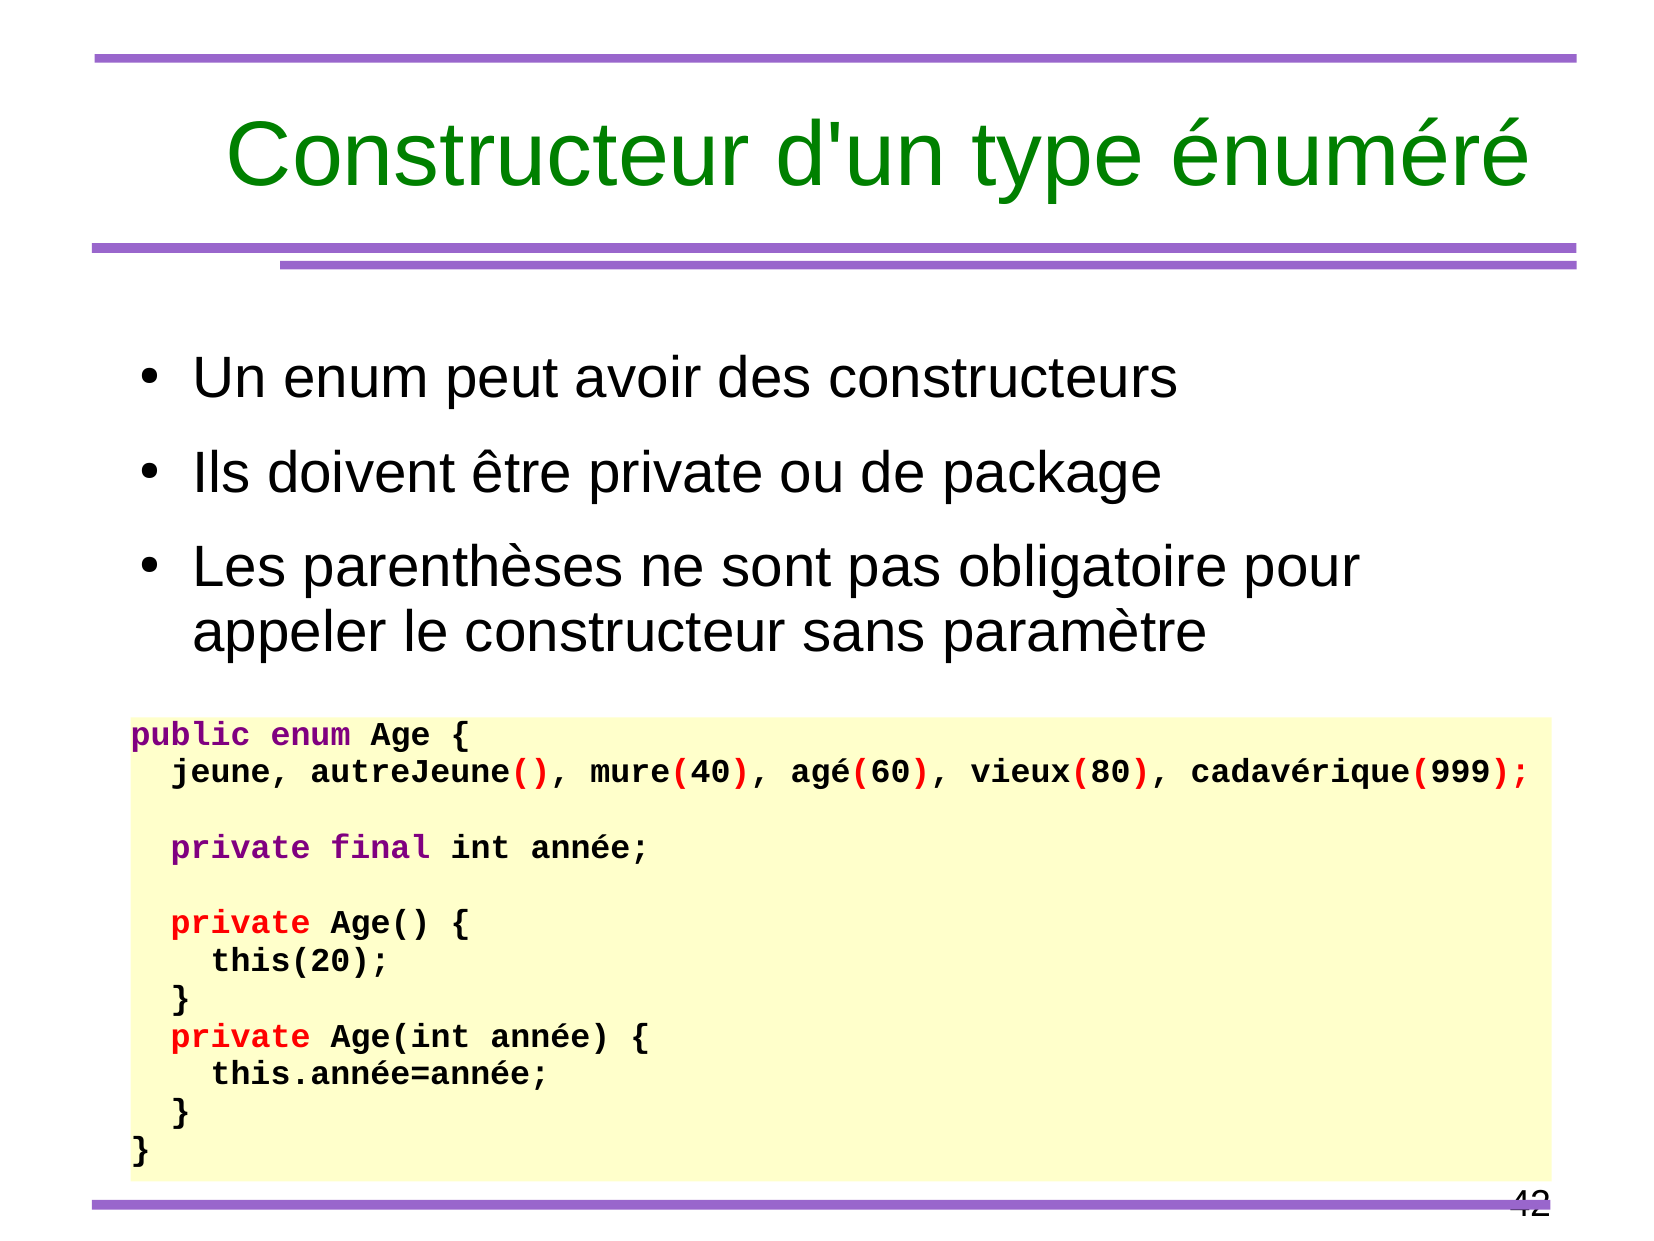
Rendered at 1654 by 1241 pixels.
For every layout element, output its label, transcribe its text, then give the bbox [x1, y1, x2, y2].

title Constructeur d'un type énuméré [121, 49, 1534, 257]
list Un enum peut avoir des constructeurs Ils doivent être private ou de package Les parenthèses ne sont pas obligatoire pour appeler le constructeur sans paramètre [121, 344, 1534, 664]
text_box public enum Age { jeune, autreJeune(), mure(40), agé(60), vieux(80), cadavérique(999); private final int année; private Age() { this(20); } private Age(int année) { this.année=année; } } [130, 717, 1552, 1182]
